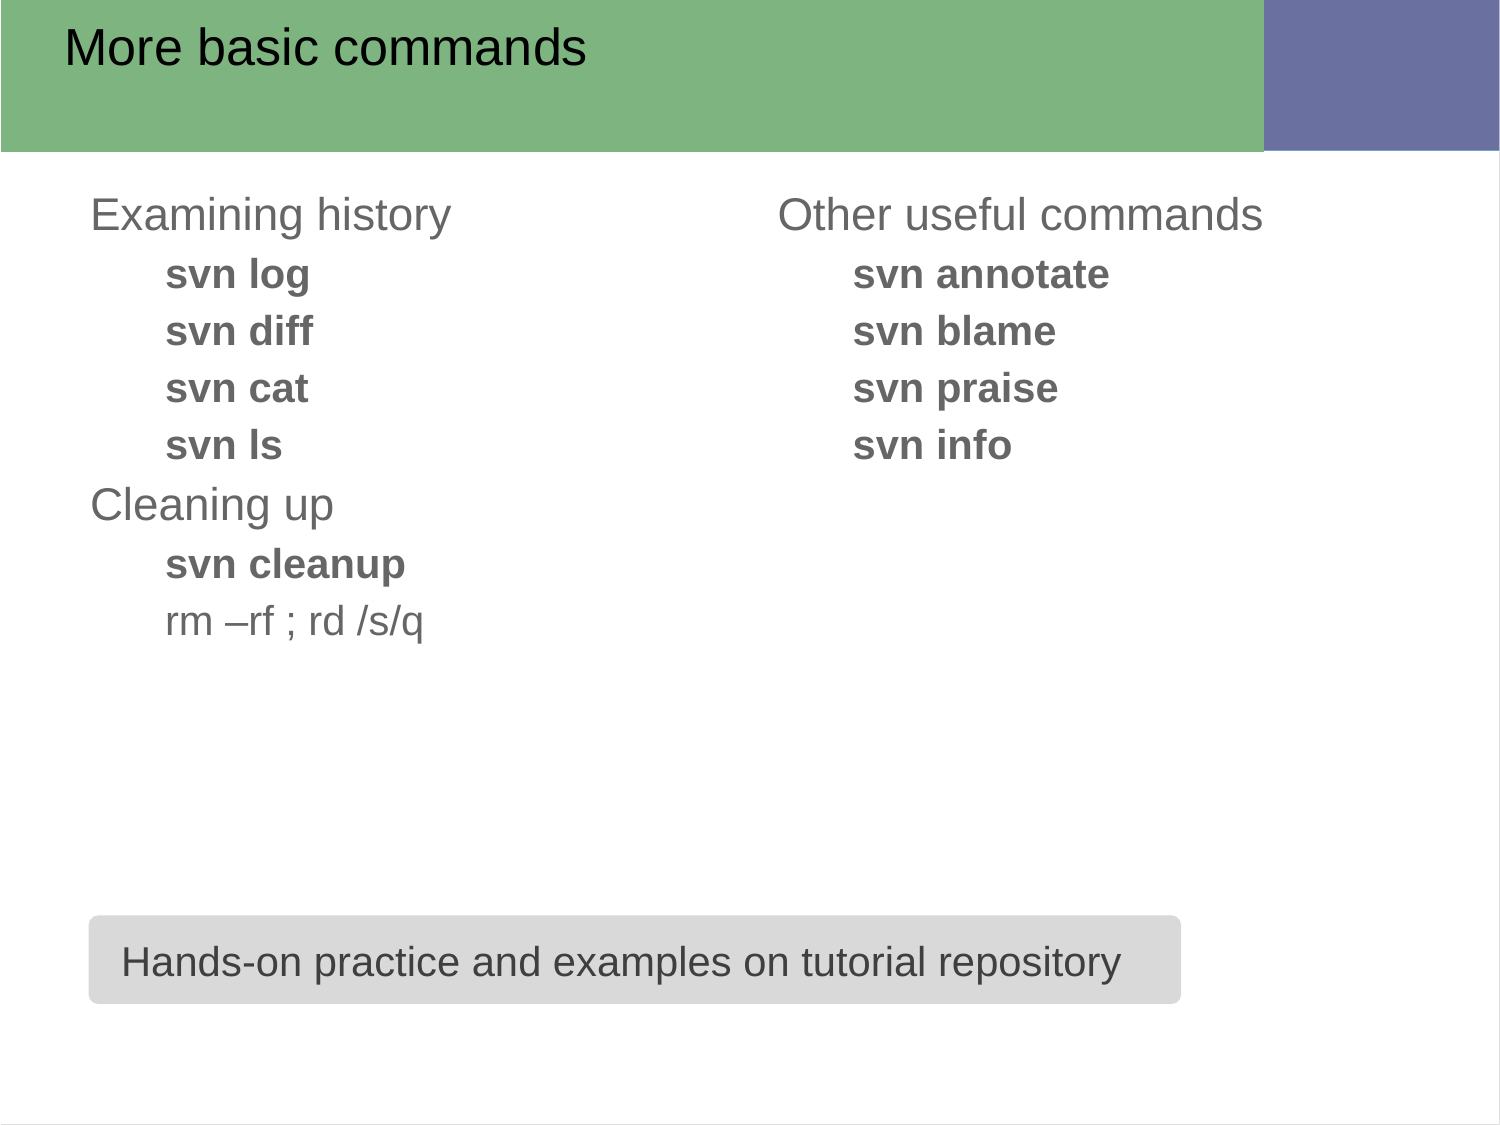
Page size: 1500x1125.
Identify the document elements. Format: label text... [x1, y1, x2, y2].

list Other useful commands svn annotate svn blame svn praise svn info [762, 181, 1426, 1013]
picture [0, 0, 1500, 1125]
text_box Hands-on practice and examples on tutorial repository [88, 915, 1182, 1004]
list Examining history svn log svn diff svn cat svn ls Cleaning up svn cleanup rm –rf ; rd /s/q [75, 181, 738, 1013]
title More basic commands [49, 16, 1253, 90]
